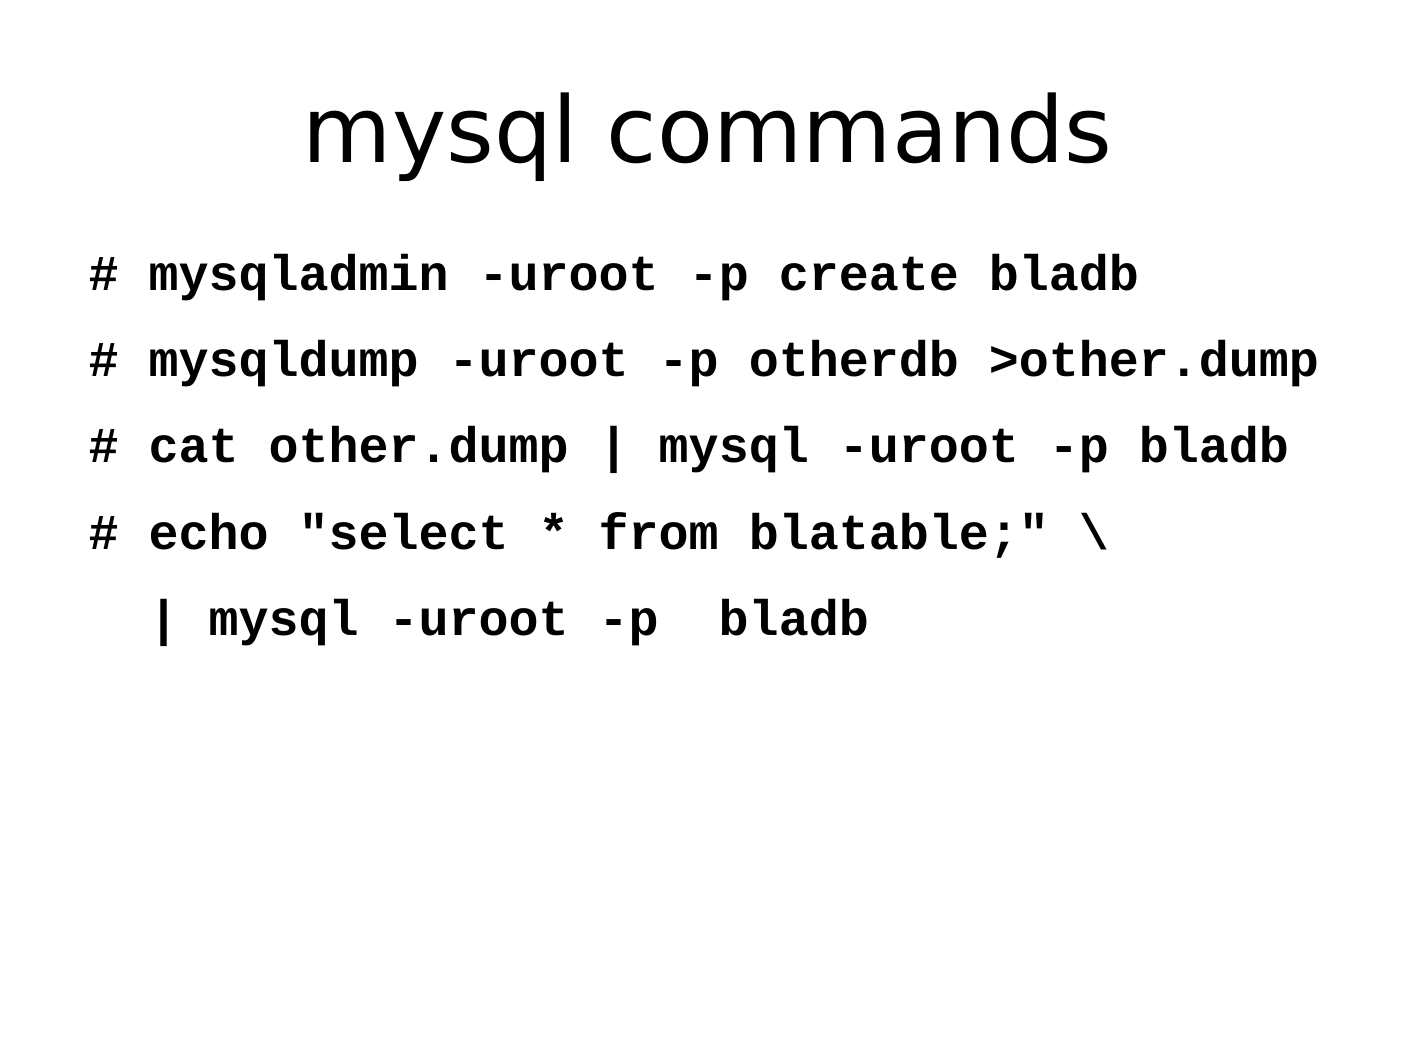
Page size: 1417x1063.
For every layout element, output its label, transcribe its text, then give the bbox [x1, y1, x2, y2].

title mysql commands [70, 49, 1346, 213]
list # mysqladmin -uroot -p create bladb # mysqldump -uroot -p otherdb >other.dump # cat other.dump | mysql -uroot -p bladb # echo "select * from blatable;" \ | mysql -uroot -p bladb [70, 248, 1346, 936]
